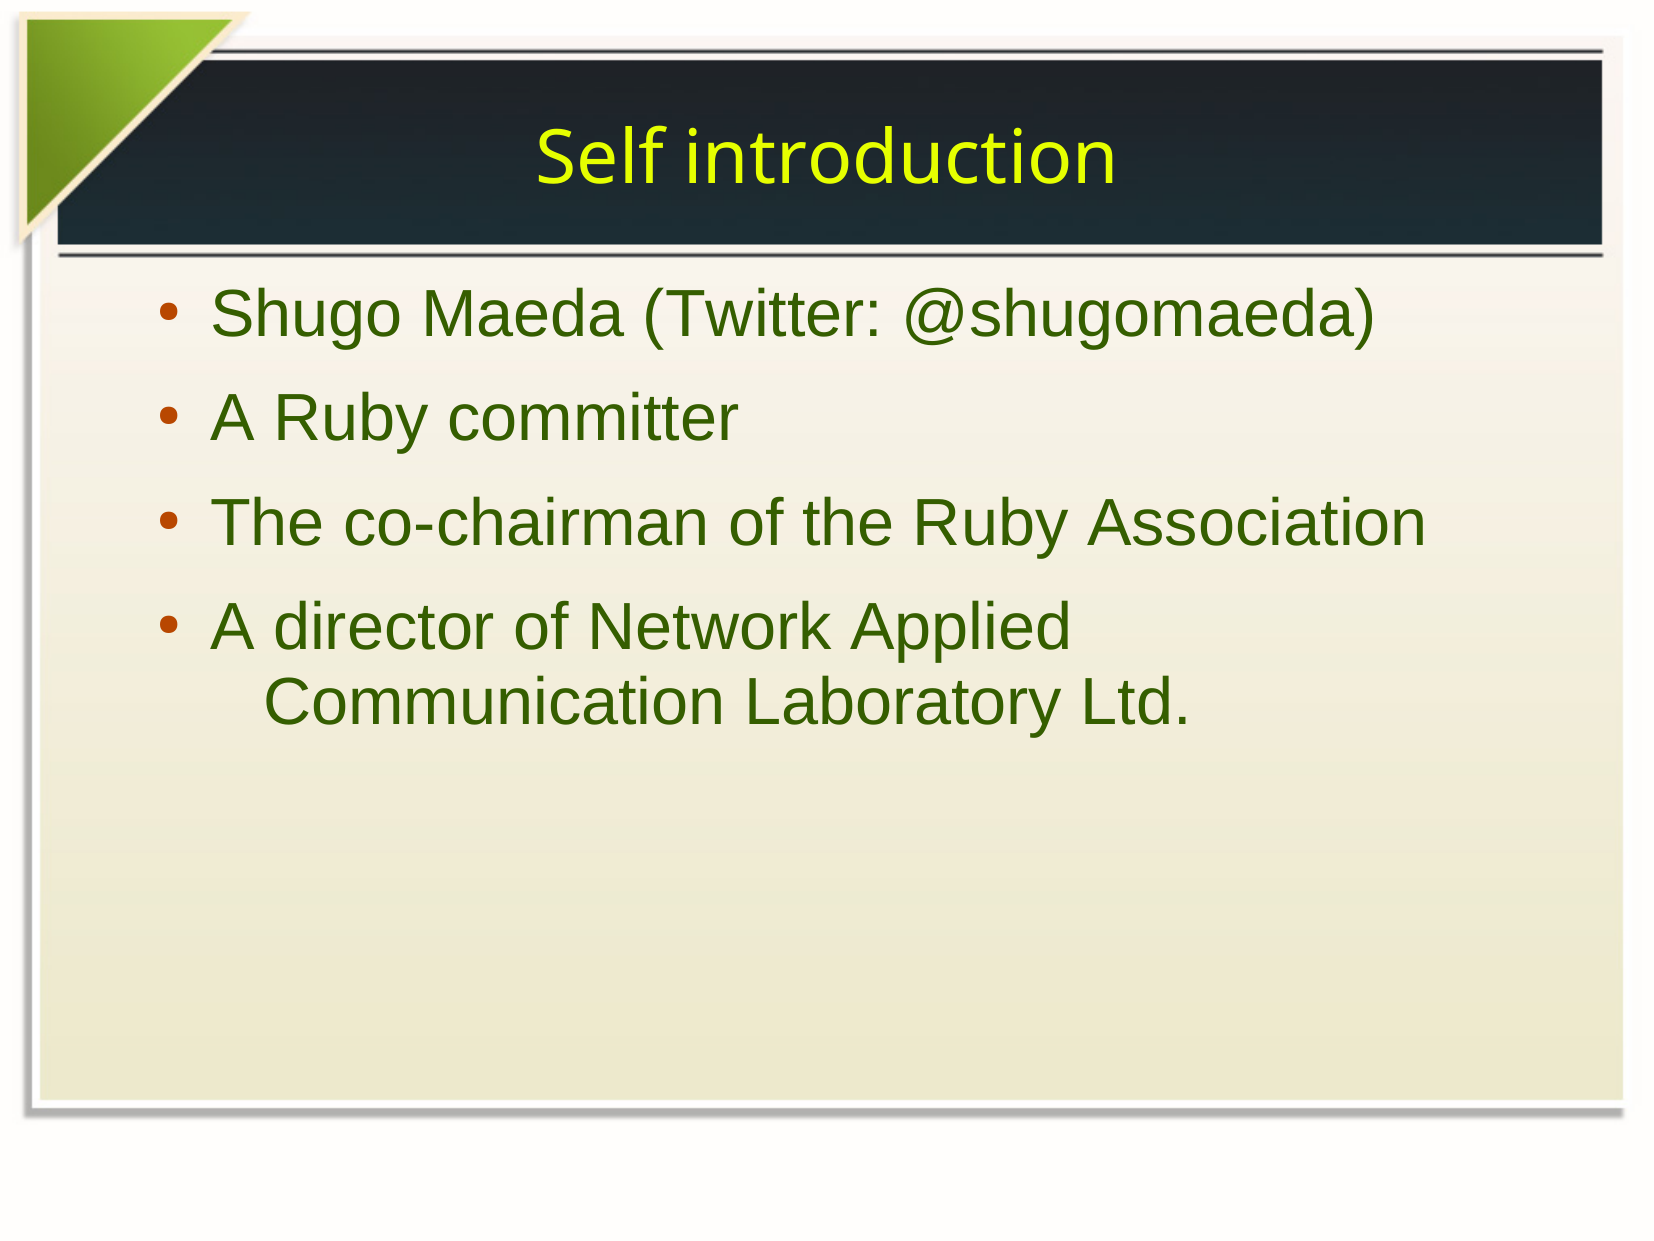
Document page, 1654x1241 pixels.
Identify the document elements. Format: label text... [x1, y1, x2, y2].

picture [0, 0, 1654, 1241]
list Shugo Maeda (Twitter: @shugomaeda) A Ruby committer The co-chairman of the Ruby Association A director of Network Applied Communication Laboratory Ltd. [121, 276, 1534, 1087]
title Self introduction [121, 73, 1534, 237]
